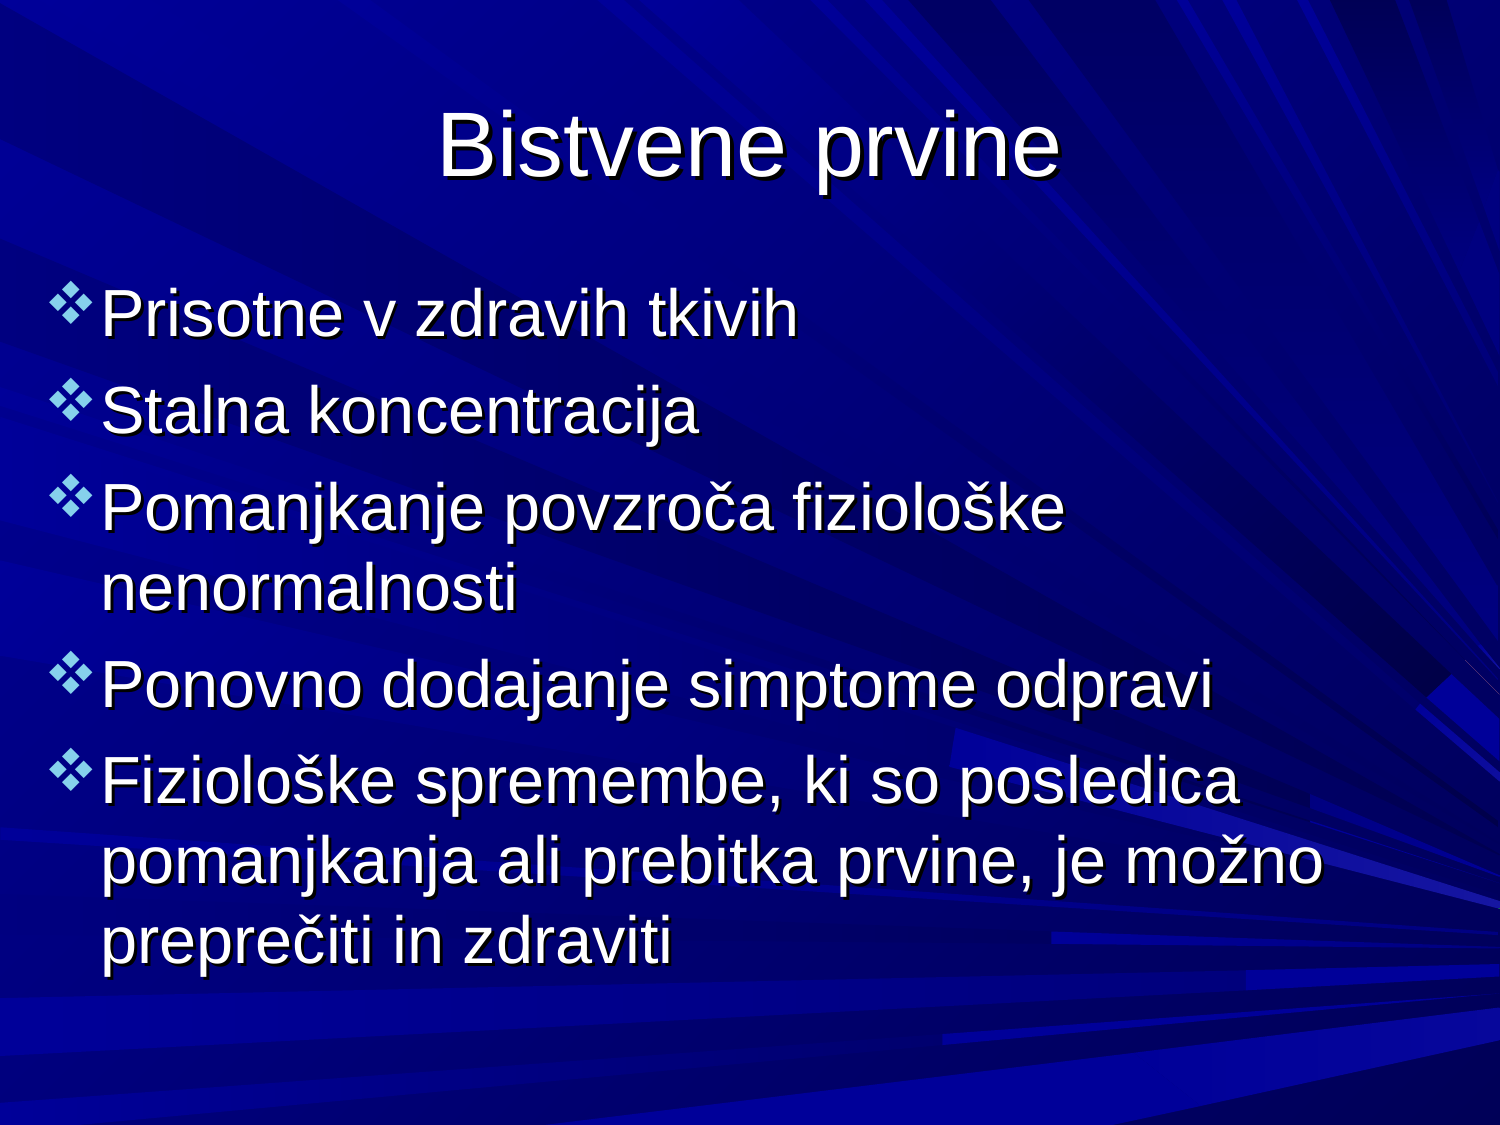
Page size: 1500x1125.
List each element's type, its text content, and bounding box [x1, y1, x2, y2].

title Bistvene prvine [75, 45, 1426, 234]
list Prisotne v zdravih tkivih Stalna koncentracija Pomanjkanje povzroča fiziološke nenormalnosti Ponovno dodajanje simptome odpravi Fiziološke spremembe, ki so posledica pomanjkanja ali prebitka prvine, je možno preprečiti in zdraviti [29, 262, 1500, 1081]
